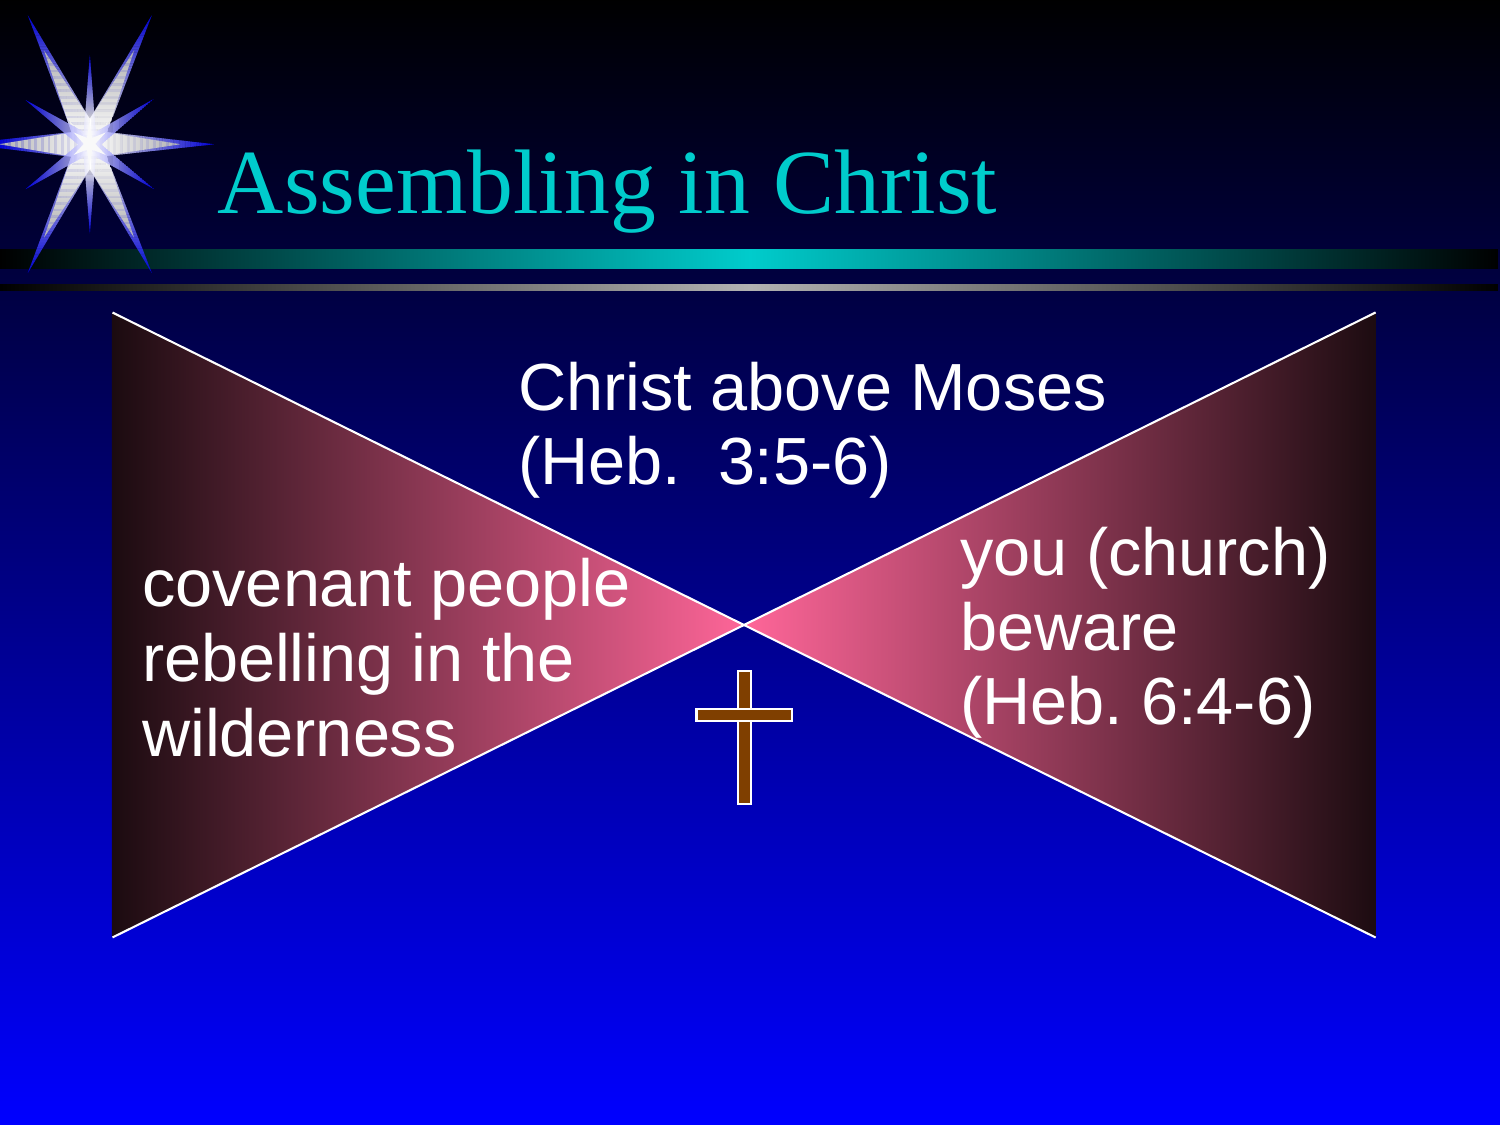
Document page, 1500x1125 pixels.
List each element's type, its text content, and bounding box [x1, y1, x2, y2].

title Assembling in Christ [203, 64, 1500, 301]
text_box [658, 585, 739, 665]
text_box [1151, 314, 1376, 507]
text_box [111, 312, 563, 938]
text_box you (church) beware (Heb. 6:4-6) [945, 507, 1446, 747]
text_box [696, 671, 792, 804]
text_box covenant people rebelling in the wilderness [126, 538, 658, 778]
text_box [995, 747, 1376, 936]
text_box [749, 528, 945, 722]
text_box Christ above Moses (Heb. 3:5-6) [503, 341, 1151, 507]
